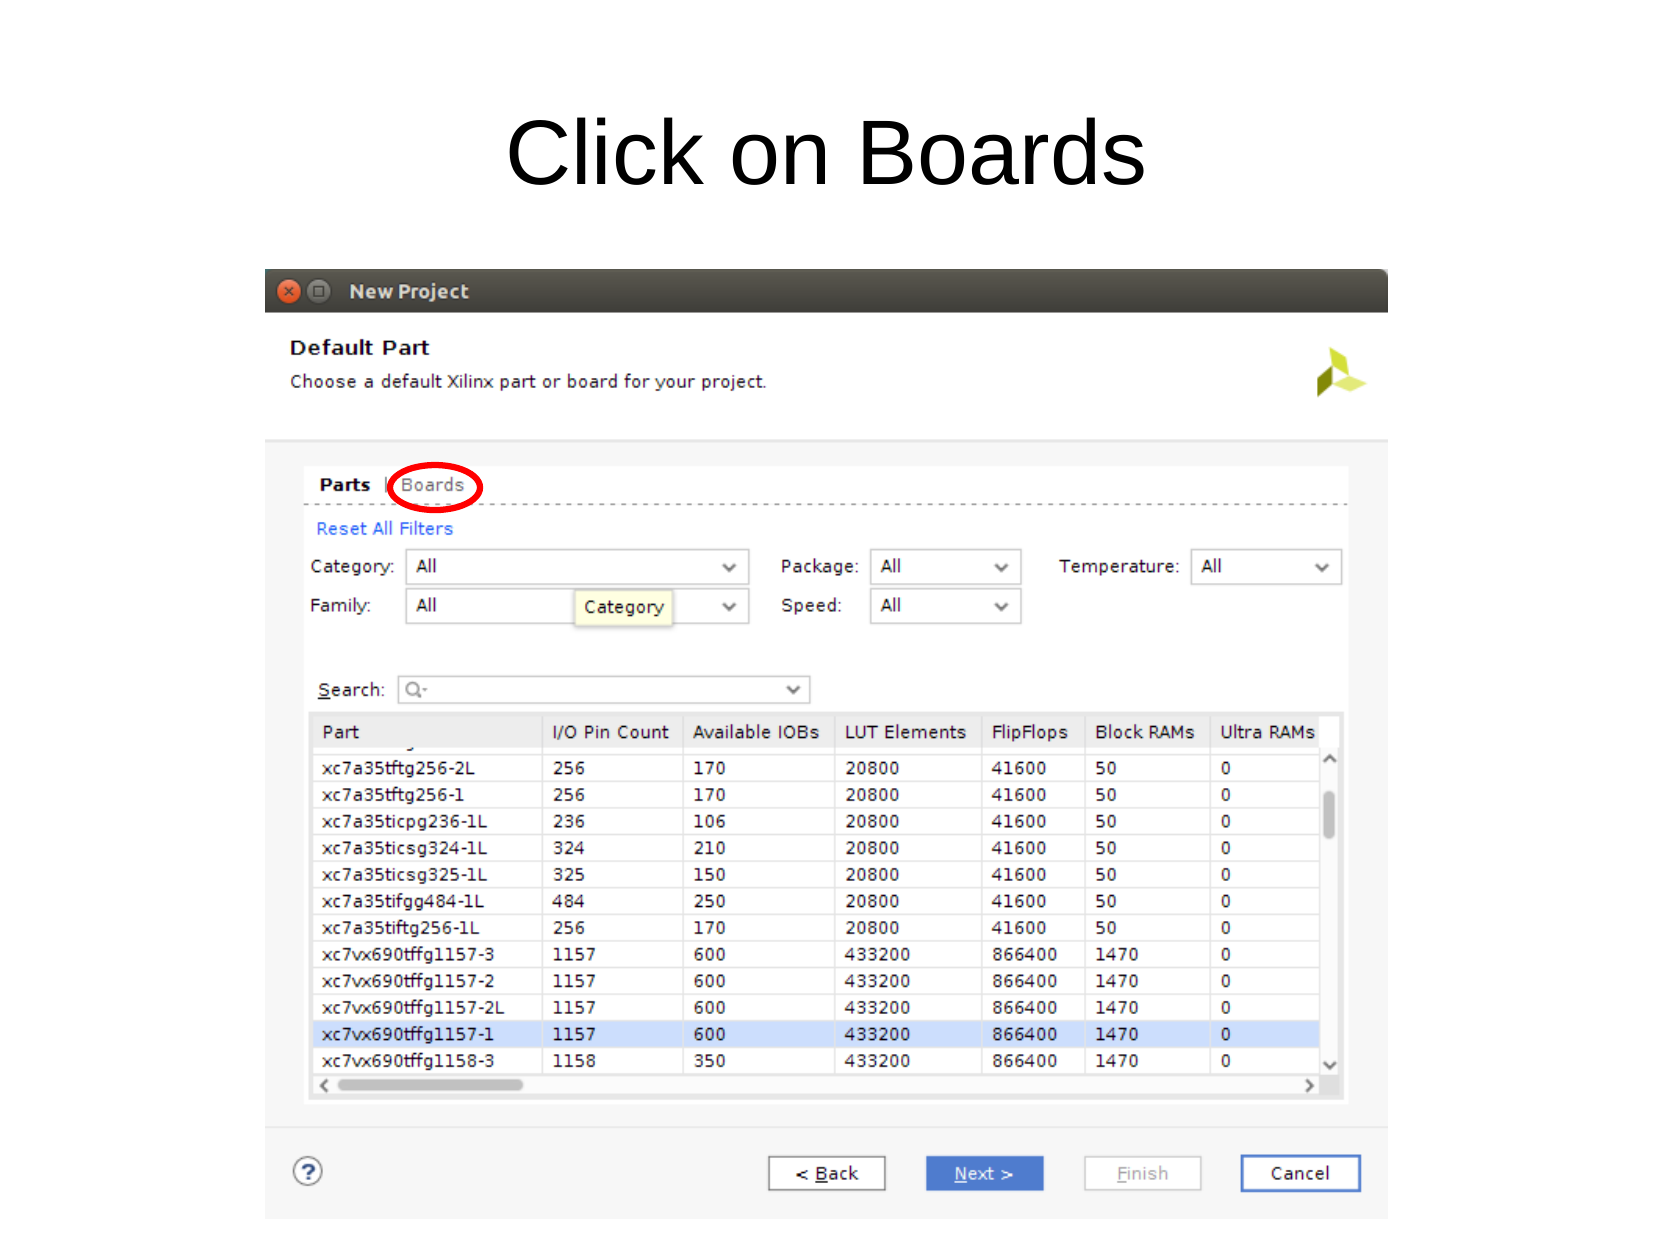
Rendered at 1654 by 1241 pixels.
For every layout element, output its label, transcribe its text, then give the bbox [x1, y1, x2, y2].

picture [265, 269, 1388, 1219]
title Click on Boards [82, 49, 1571, 257]
